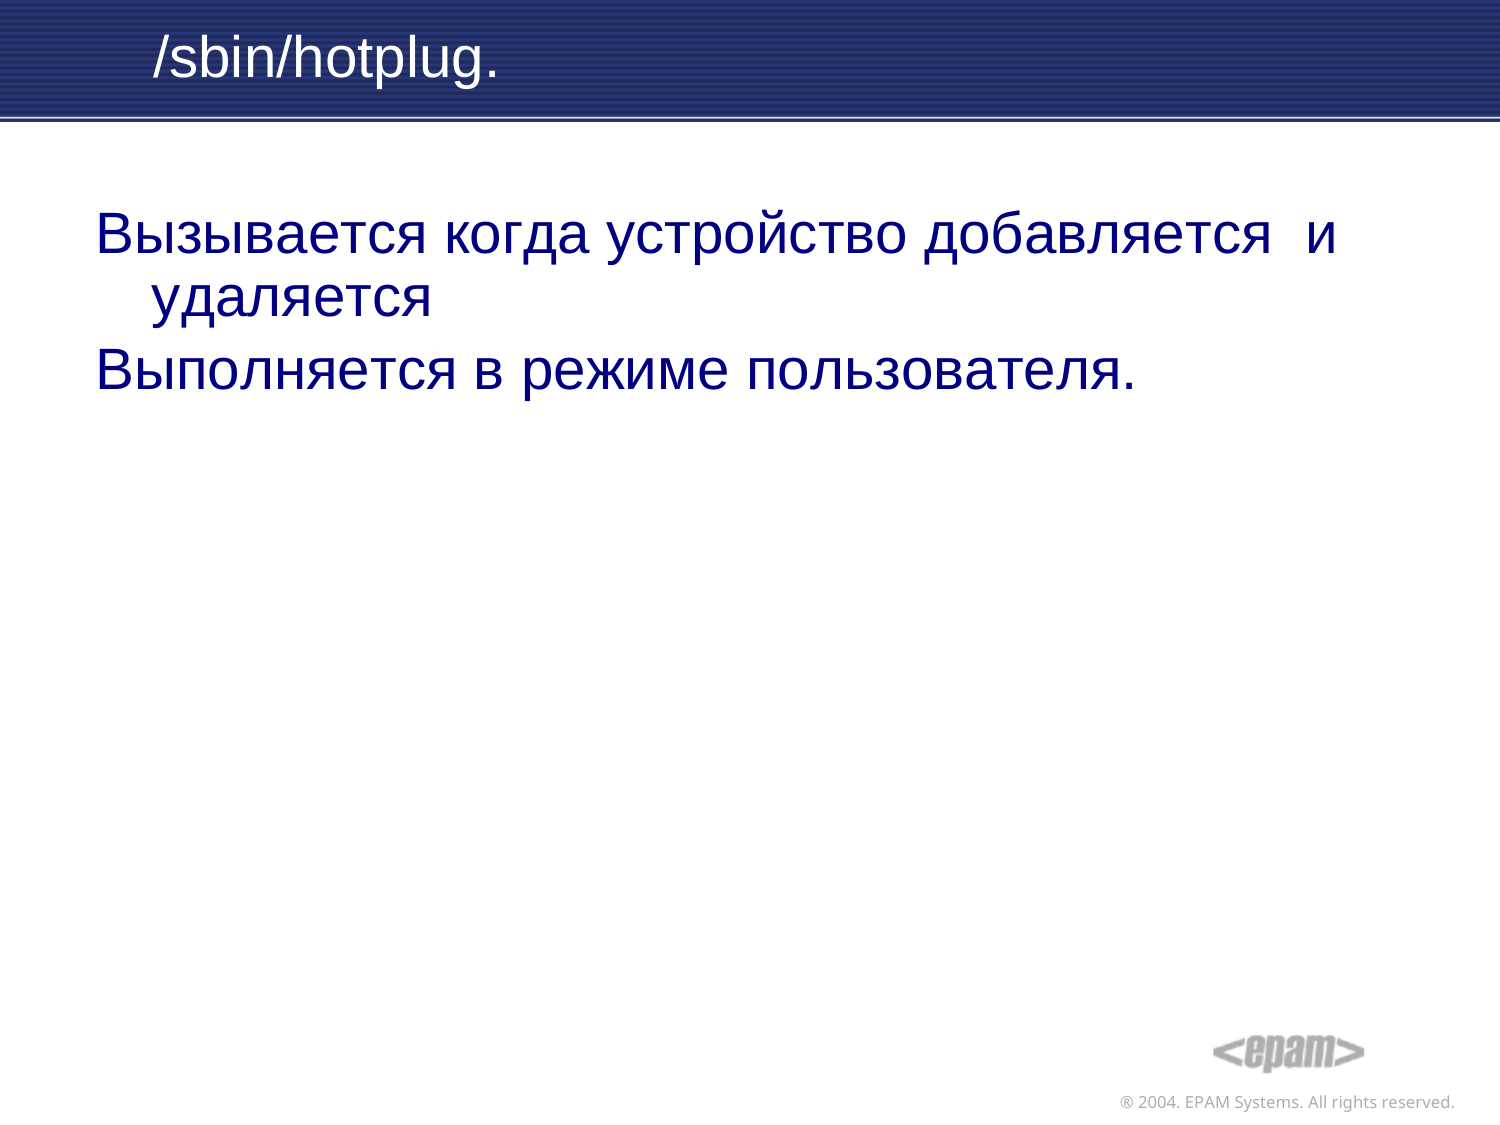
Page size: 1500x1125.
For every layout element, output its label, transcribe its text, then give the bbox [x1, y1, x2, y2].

title /sbin/hotplug. [138, 16, 1370, 100]
picture [1212, 1034, 1366, 1075]
text_box Вызывается когда устройство добавляется и удаляется Выполняется в режиме пользователя. [81, 194, 1386, 419]
